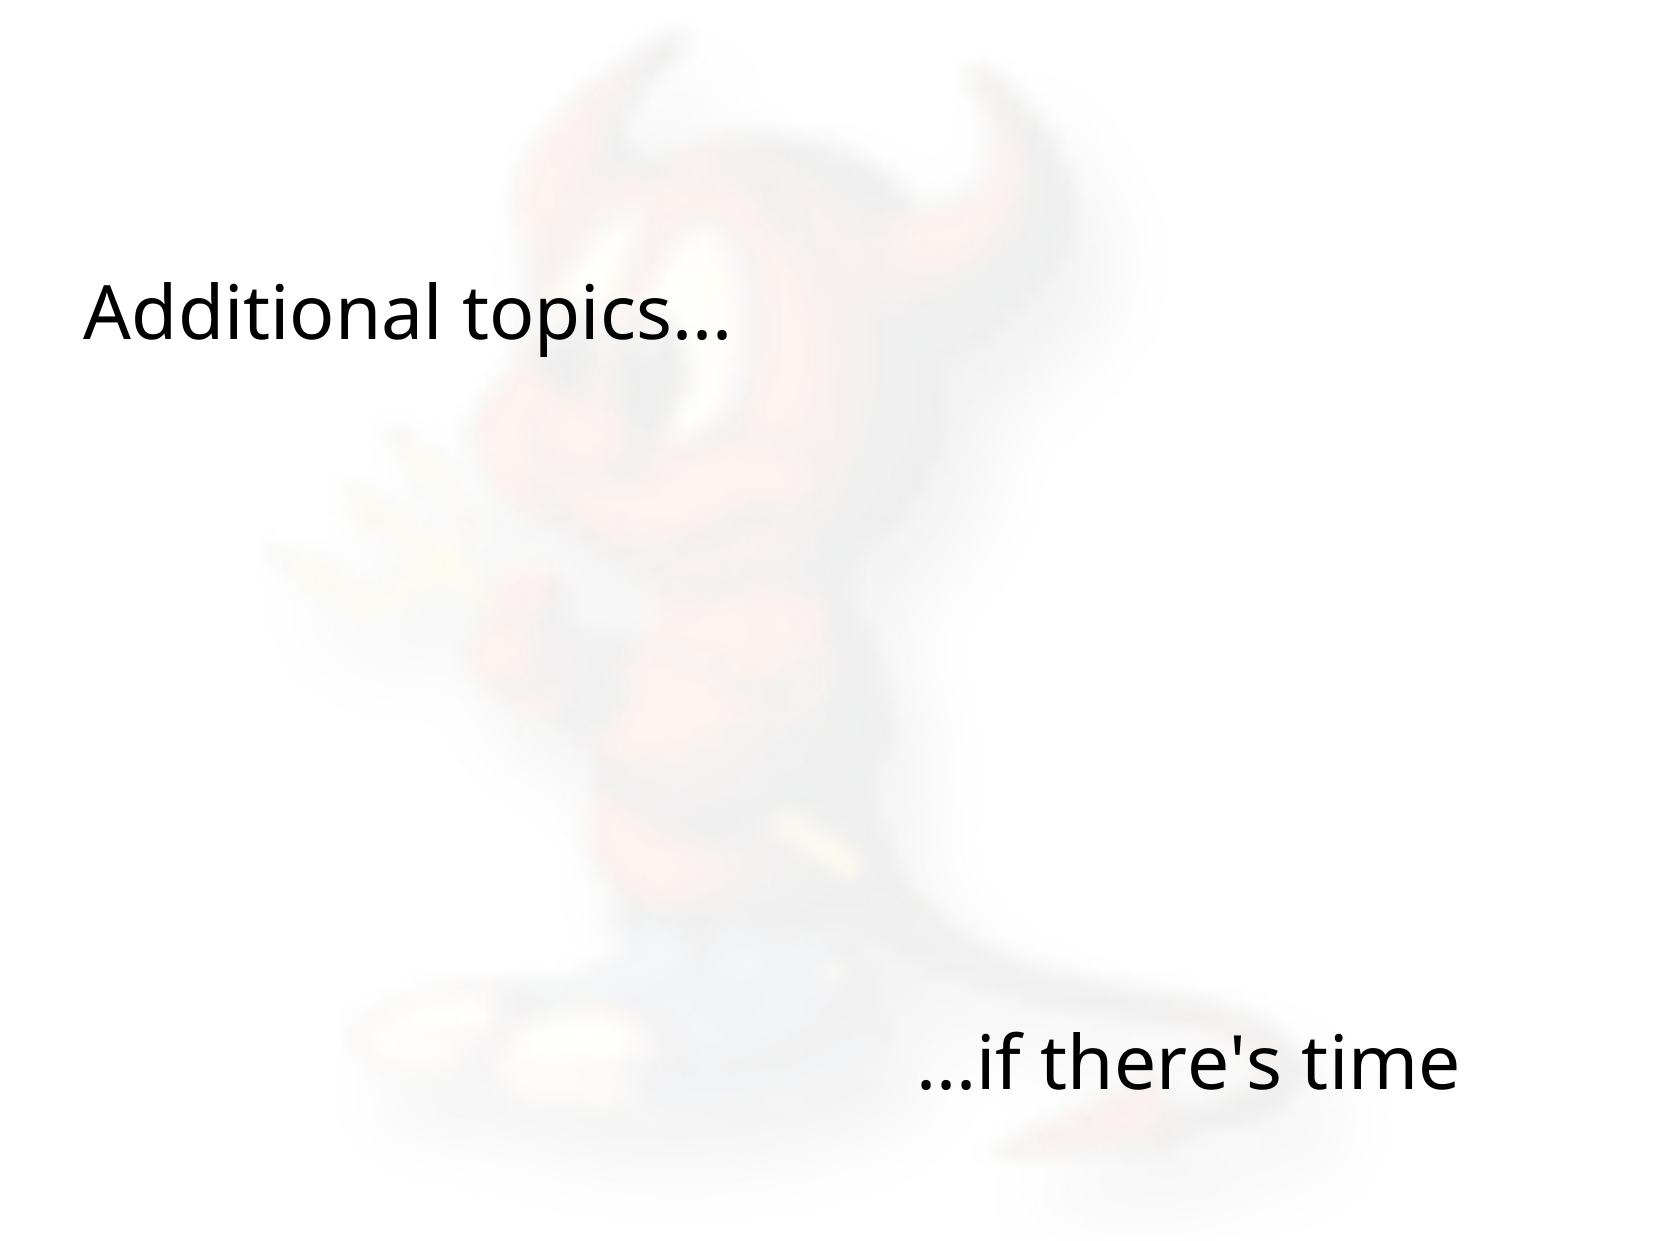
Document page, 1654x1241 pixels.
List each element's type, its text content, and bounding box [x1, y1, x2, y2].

text_box Additional topics... [83, 258, 1155, 345]
picture [235, 3, 1416, 1241]
text_box ...if there's time [916, 1009, 1505, 1096]
